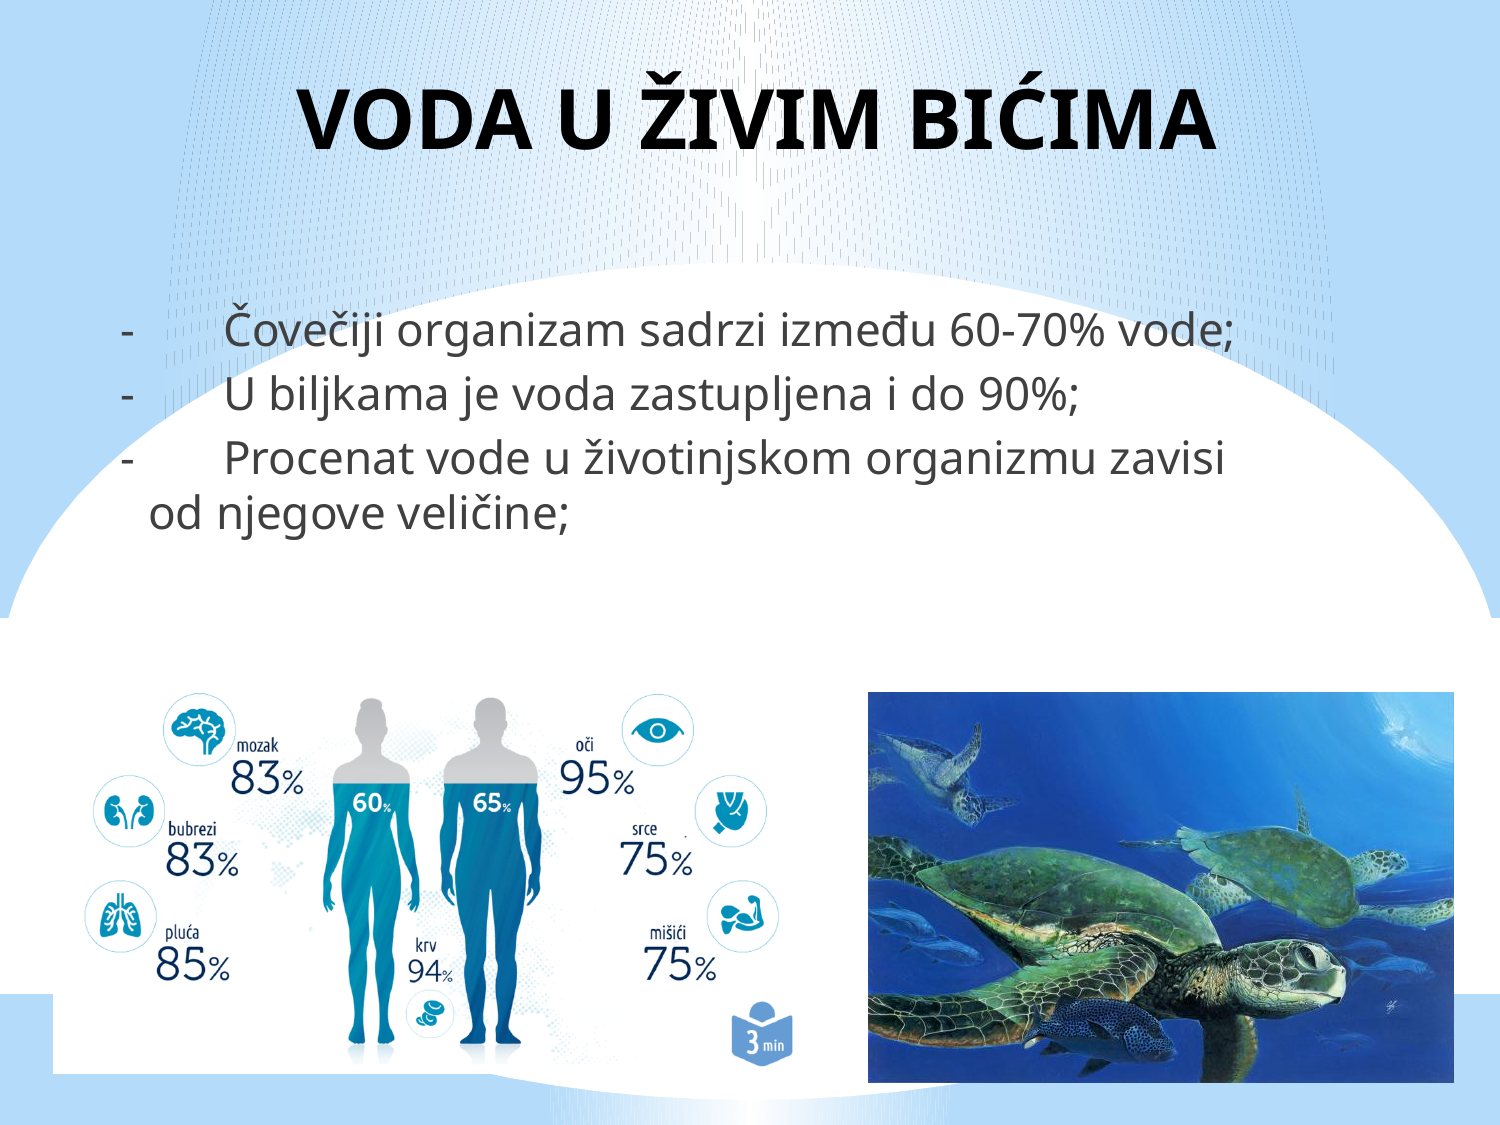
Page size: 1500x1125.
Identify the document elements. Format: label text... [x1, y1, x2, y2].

list - Čovečiji organizam sadrzi između 60-70% vode; - U biljkama je voda zastupljena i do 90%; - Procenat vode u životinjskom organizmu zavisi od njegove veličine; [105, 292, 1262, 598]
picture [53, 680, 802, 1074]
picture [868, 692, 1454, 1083]
title VODA U ŽIVIM BIĆIMA [222, 58, 1291, 247]
